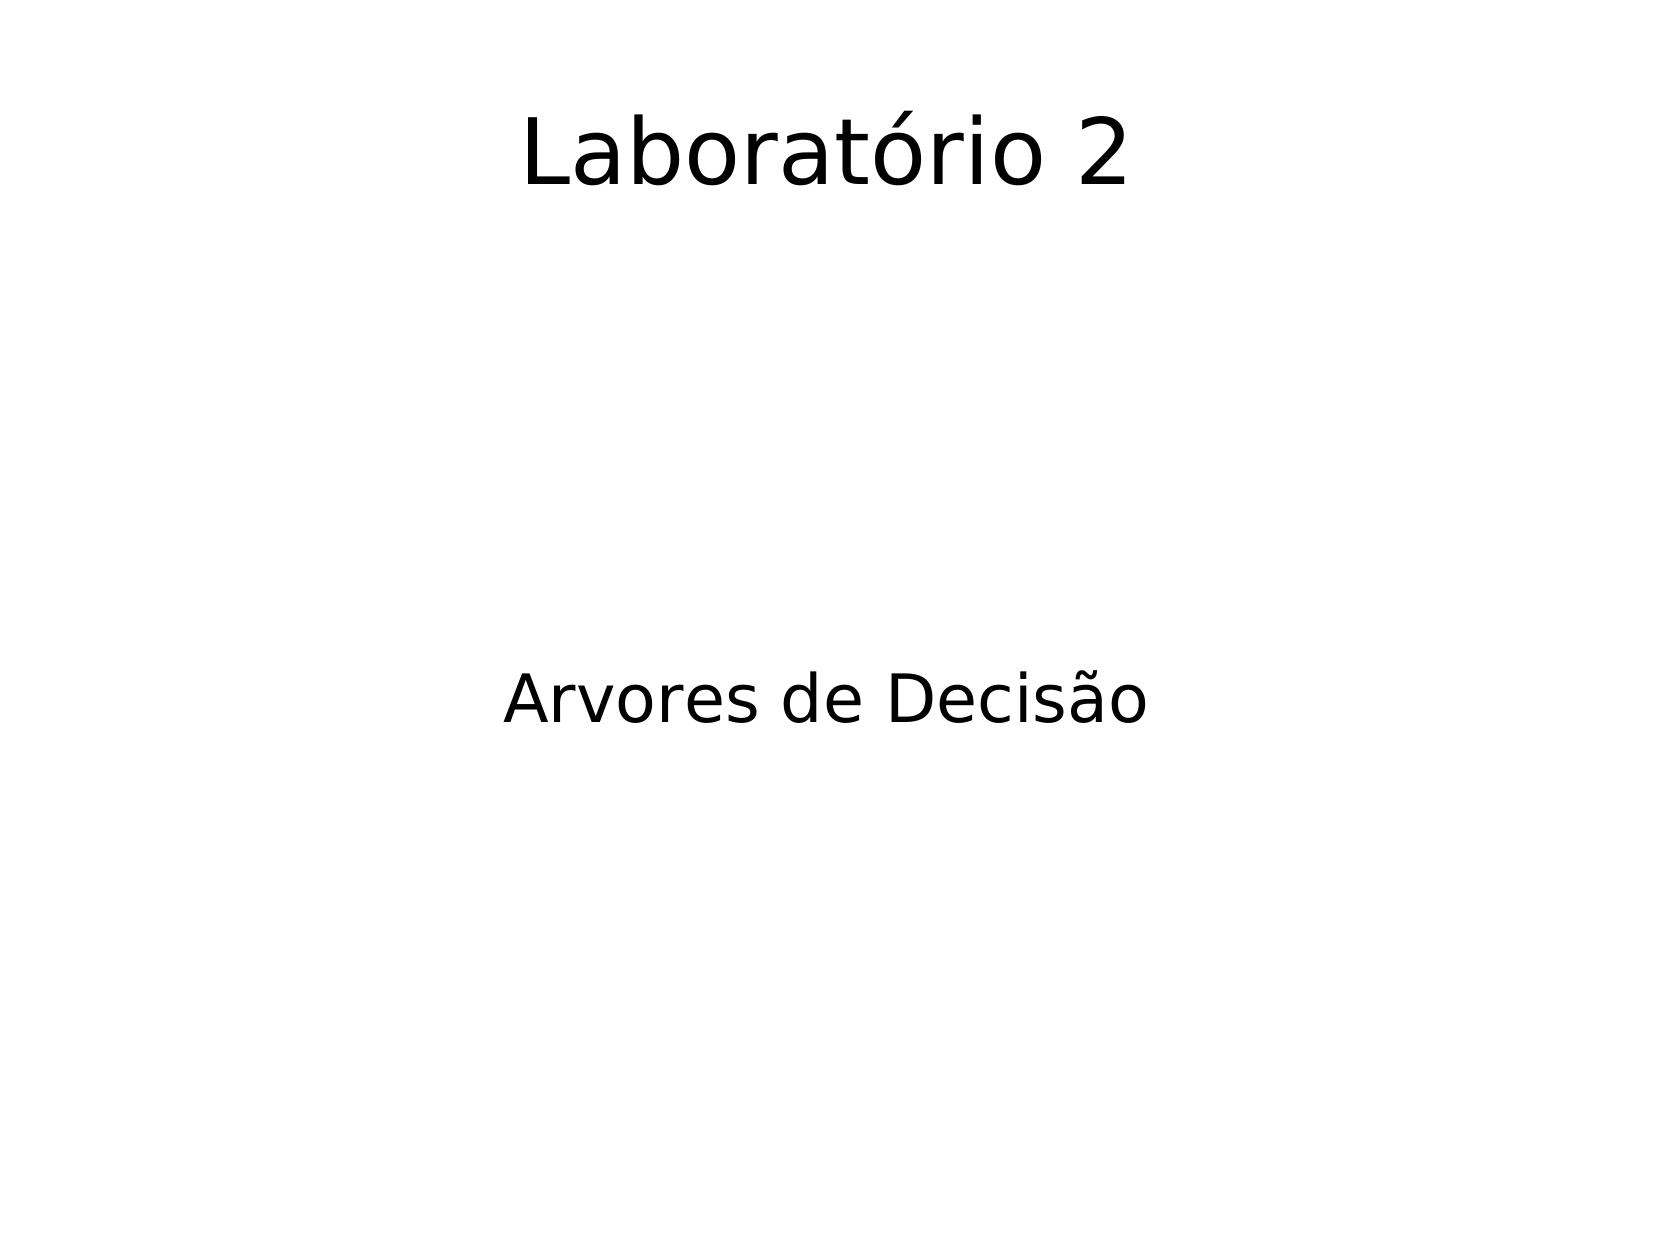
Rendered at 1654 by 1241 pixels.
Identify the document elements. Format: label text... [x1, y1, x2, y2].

subtitle Arvores de Decisão [82, 290, 1571, 1109]
title Laboratório 2 [82, 49, 1571, 257]
